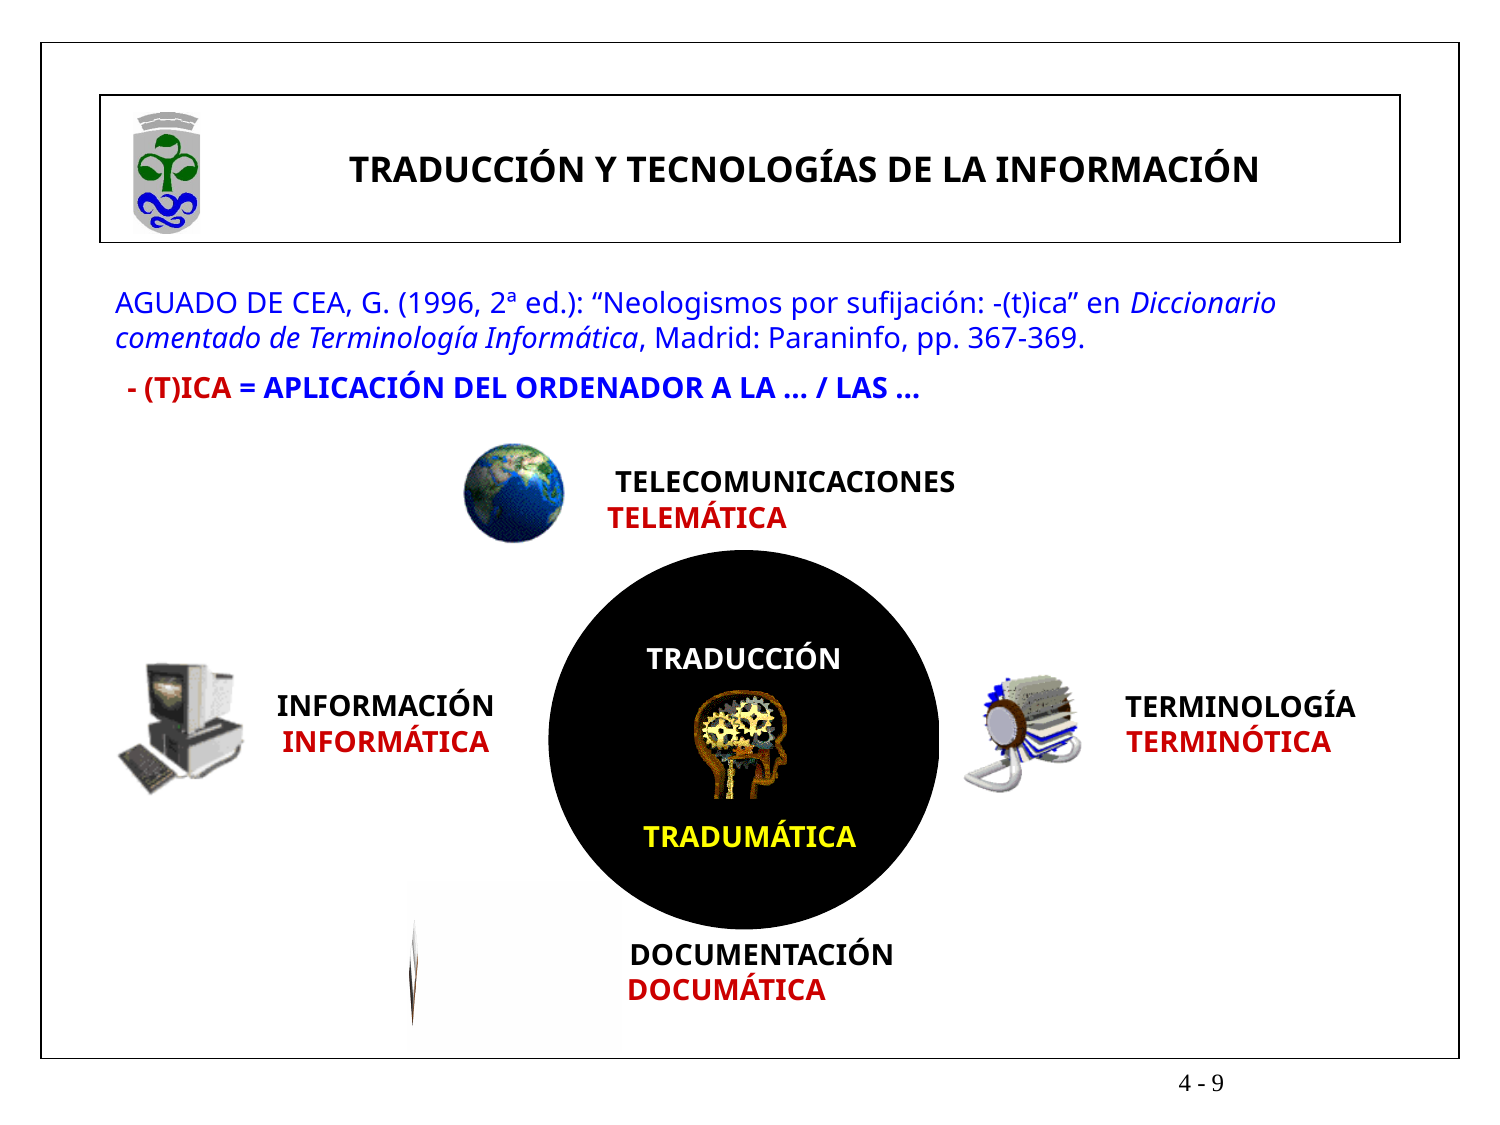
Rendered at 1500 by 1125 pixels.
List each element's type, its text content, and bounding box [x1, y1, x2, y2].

text_box TELECOMUNICACIONES [586, 456, 1022, 516]
text_box TERMINOLOGÍA [1105, 680, 1459, 740]
text_box TERMINÓTICA [1105, 740, 1436, 776]
text_box INFORMACIÓN [278, 680, 558, 740]
text_box TELEMÁTICA [586, 516, 916, 551]
picture [690, 690, 791, 799]
picture [442, 420, 586, 563]
text_box INFORMÁTICA [278, 740, 552, 775]
text_box DOCUMENTACIÓN [525, 928, 999, 988]
text_box TRADUCCIÓN Y TECNOLOGÍAS DE LA INFORMACIÓN [100, 95, 1400, 243]
text_box DOCUMÁTICA [513, 964, 940, 1024]
text_box AGUADO DE CEA, G. (1996, 2ª ed.): “Neologismos por sufijación: -(t)ica” en Diccionario comentado de Terminología Informática, Madrid: Paraninfo, pp. 367-369. [100, 276, 1388, 362]
text_box TRADUCCIÓN [584, 633, 904, 690]
picture [939, 645, 1105, 811]
text_box 4 - 9 [1163, 1058, 1477, 1089]
text_box TRADUMÁTICA [608, 810, 892, 867]
picture [97, 633, 278, 814]
text_box [549, 550, 939, 929]
text_box - (T)ICA = APLICACIÓN DEL ORDENADOR A LA … / LAS … [112, 361, 1412, 412]
picture [407, 881, 622, 1052]
